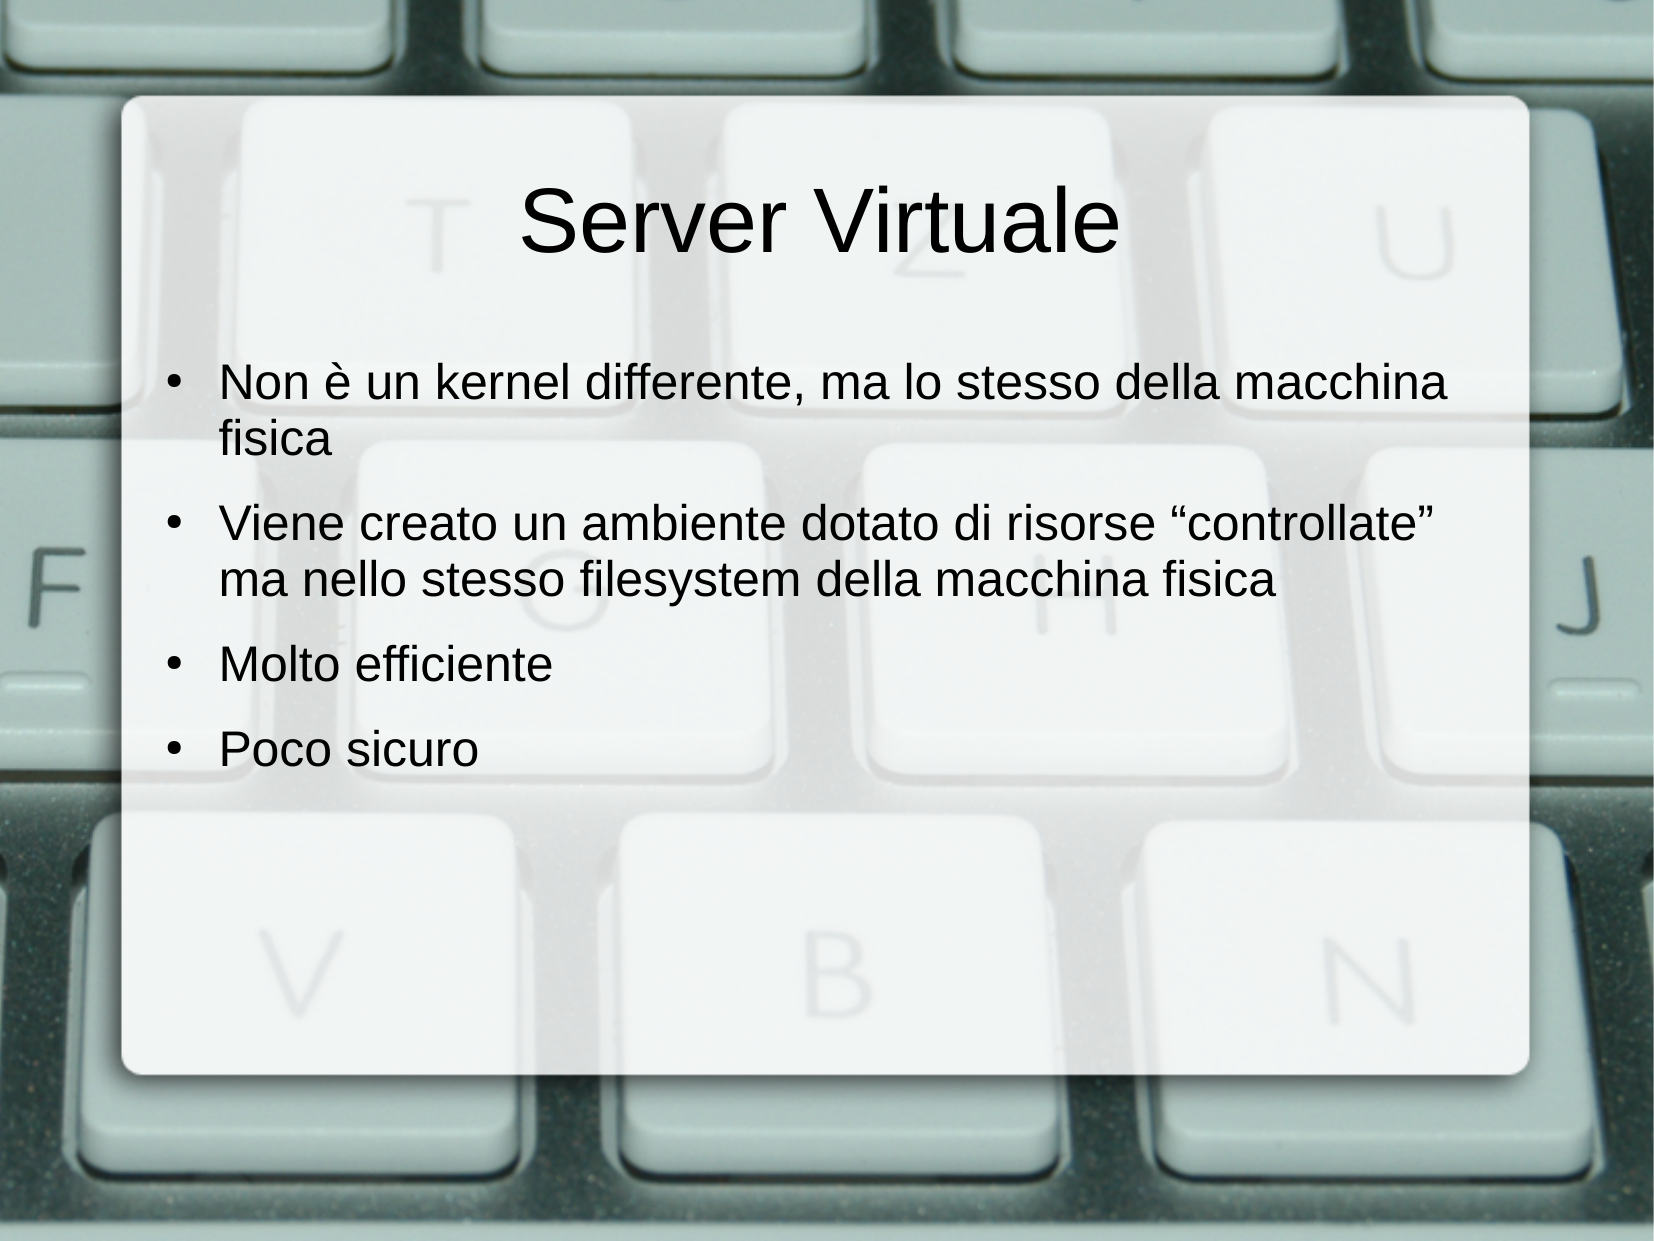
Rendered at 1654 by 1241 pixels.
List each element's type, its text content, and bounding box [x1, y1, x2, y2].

list Non è un kernel differente, ma lo stesso della macchina fisica Viene creato un ambiente dotato di risorse “controllate” ma nello stesso filesystem della macchina fisica Molto efficiente Poco sicuro [147, 354, 1506, 1074]
picture [0, 0, 1654, 1241]
title Server Virtuale [135, 117, 1506, 325]
